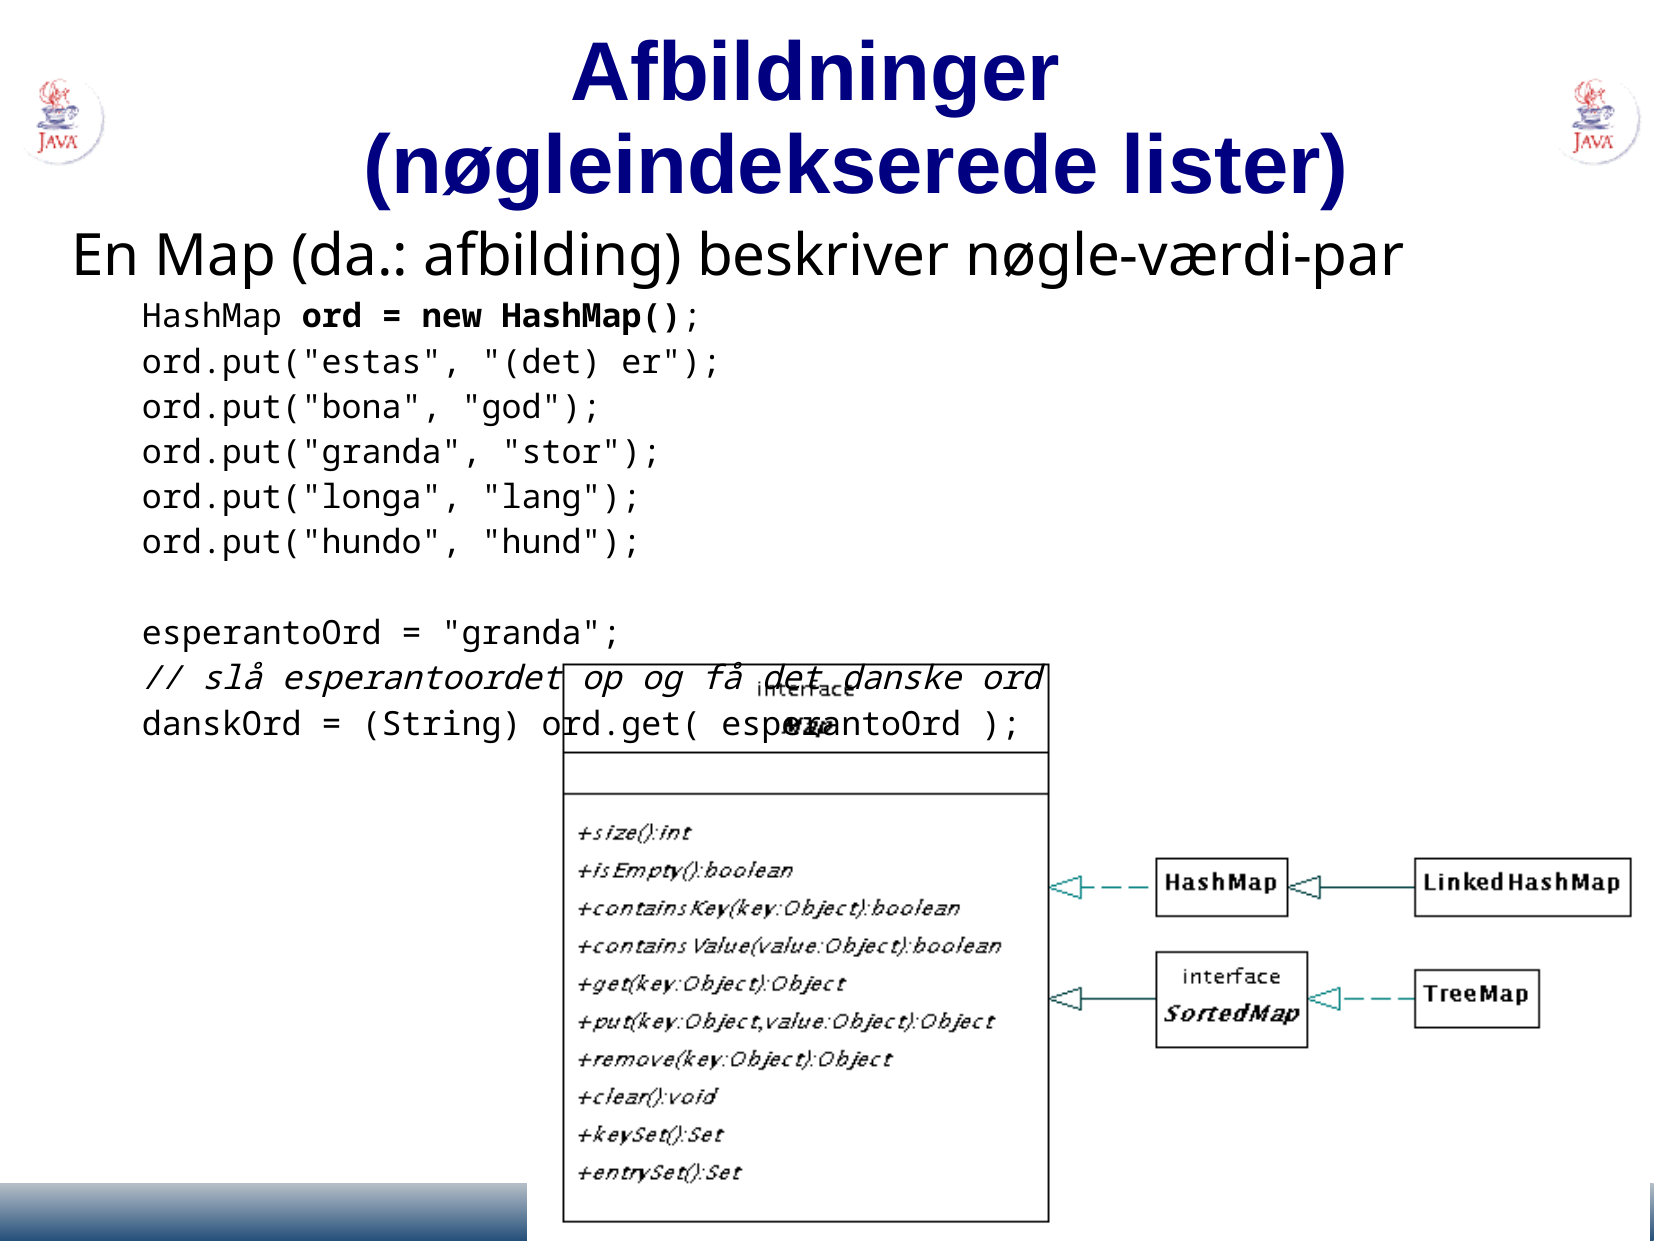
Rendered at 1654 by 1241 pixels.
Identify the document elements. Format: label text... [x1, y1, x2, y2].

picture [10, 71, 105, 169]
picture [527, 628, 1650, 1241]
picture [1549, 71, 1645, 169]
title Afbildninger (nøgleindekserede lister) [105, 14, 1549, 222]
list En Map (da.: afbilding) beskriver nøgle-værdi-par HashMap ord = new HashMap(); ord.put("estas", "(det) er"); ord.put("bona", "god"); ord.put("granda", "stor"); ord.put("longa", "lang"); ord.put("hundo", "hund"); esperantoOrd = "granda"; // slå esperantoordet op og få det danske ord danskOrd = (String) ord.get( esperantoOrd ); [59, 213, 1555, 1166]
